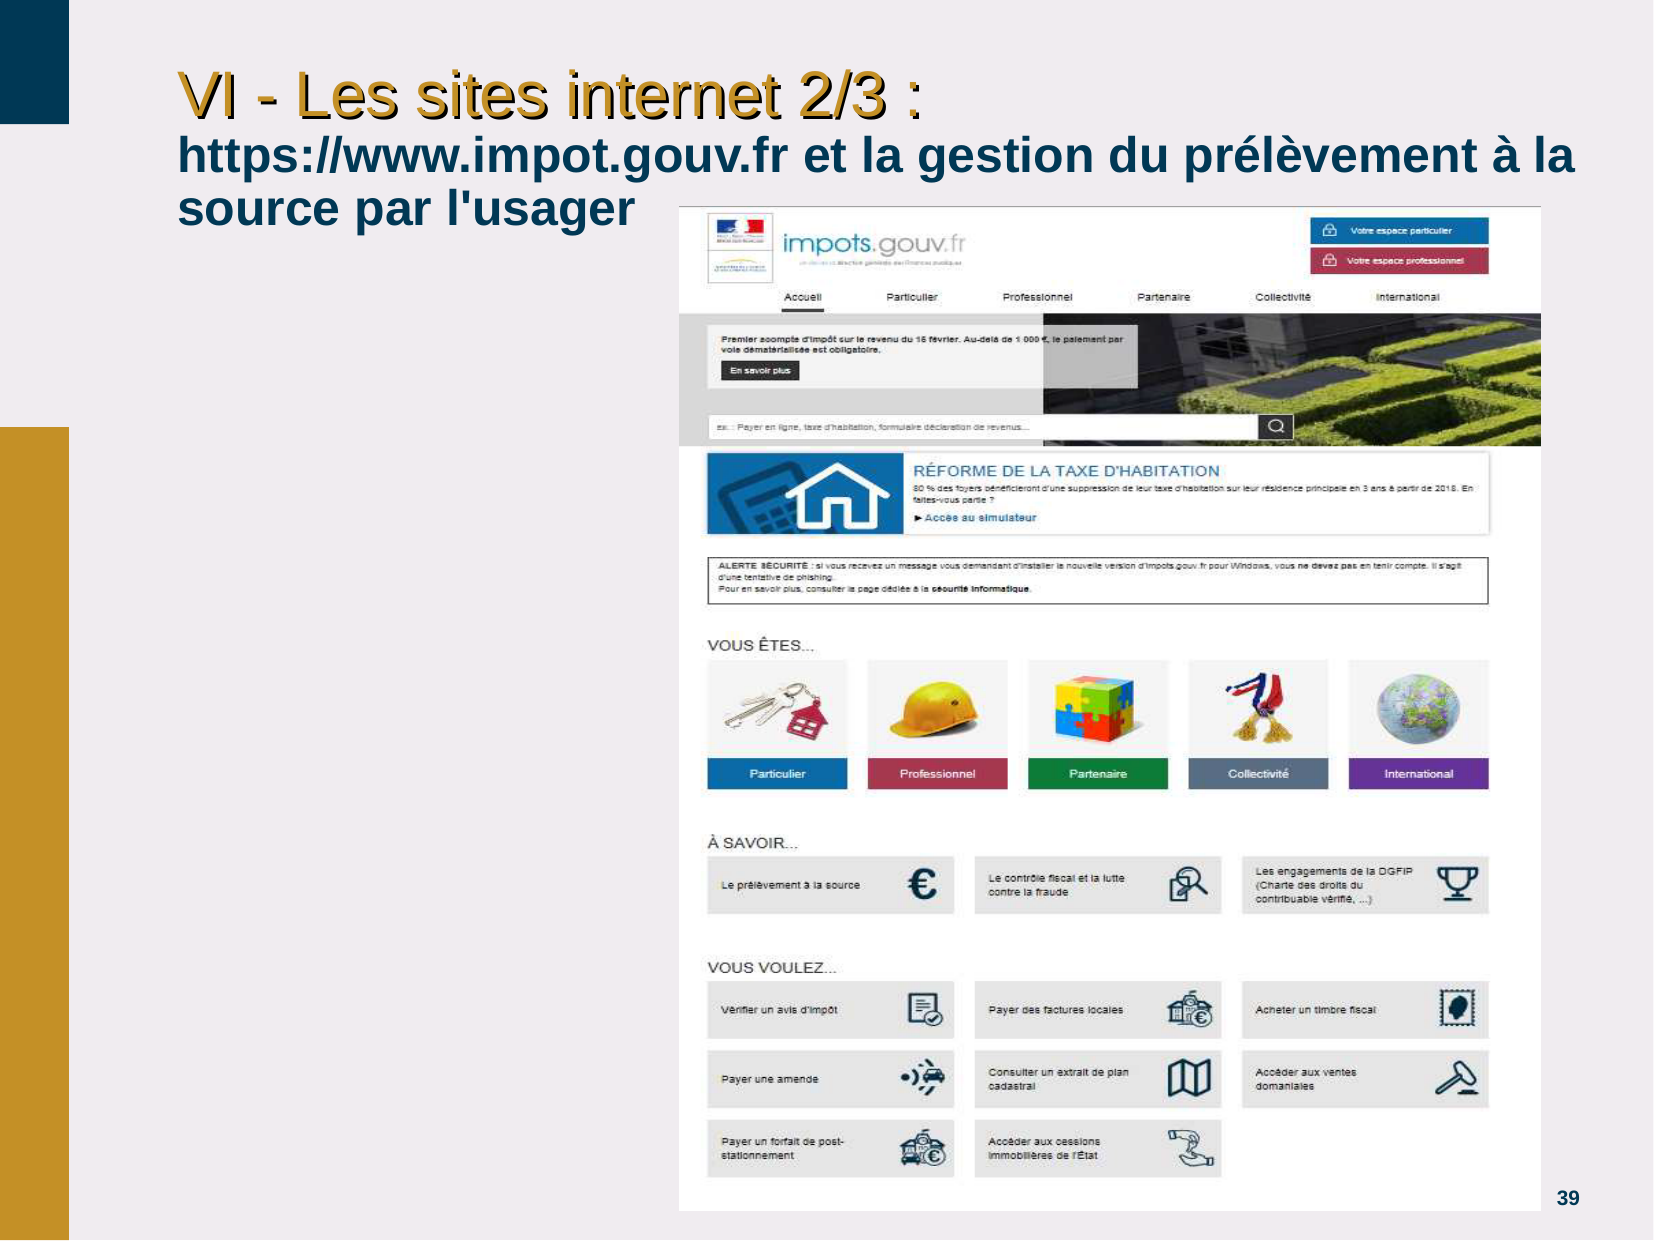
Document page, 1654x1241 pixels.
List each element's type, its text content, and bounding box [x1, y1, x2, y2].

picture [679, 296, 1541, 1211]
text_box <numéro> [1429, 1181, 1595, 1220]
title VI - Les sites internet 2/3 : https://www.impot.gouv.fr et la gestion du prélèvement à la source par l'usager [177, 58, 1587, 296]
